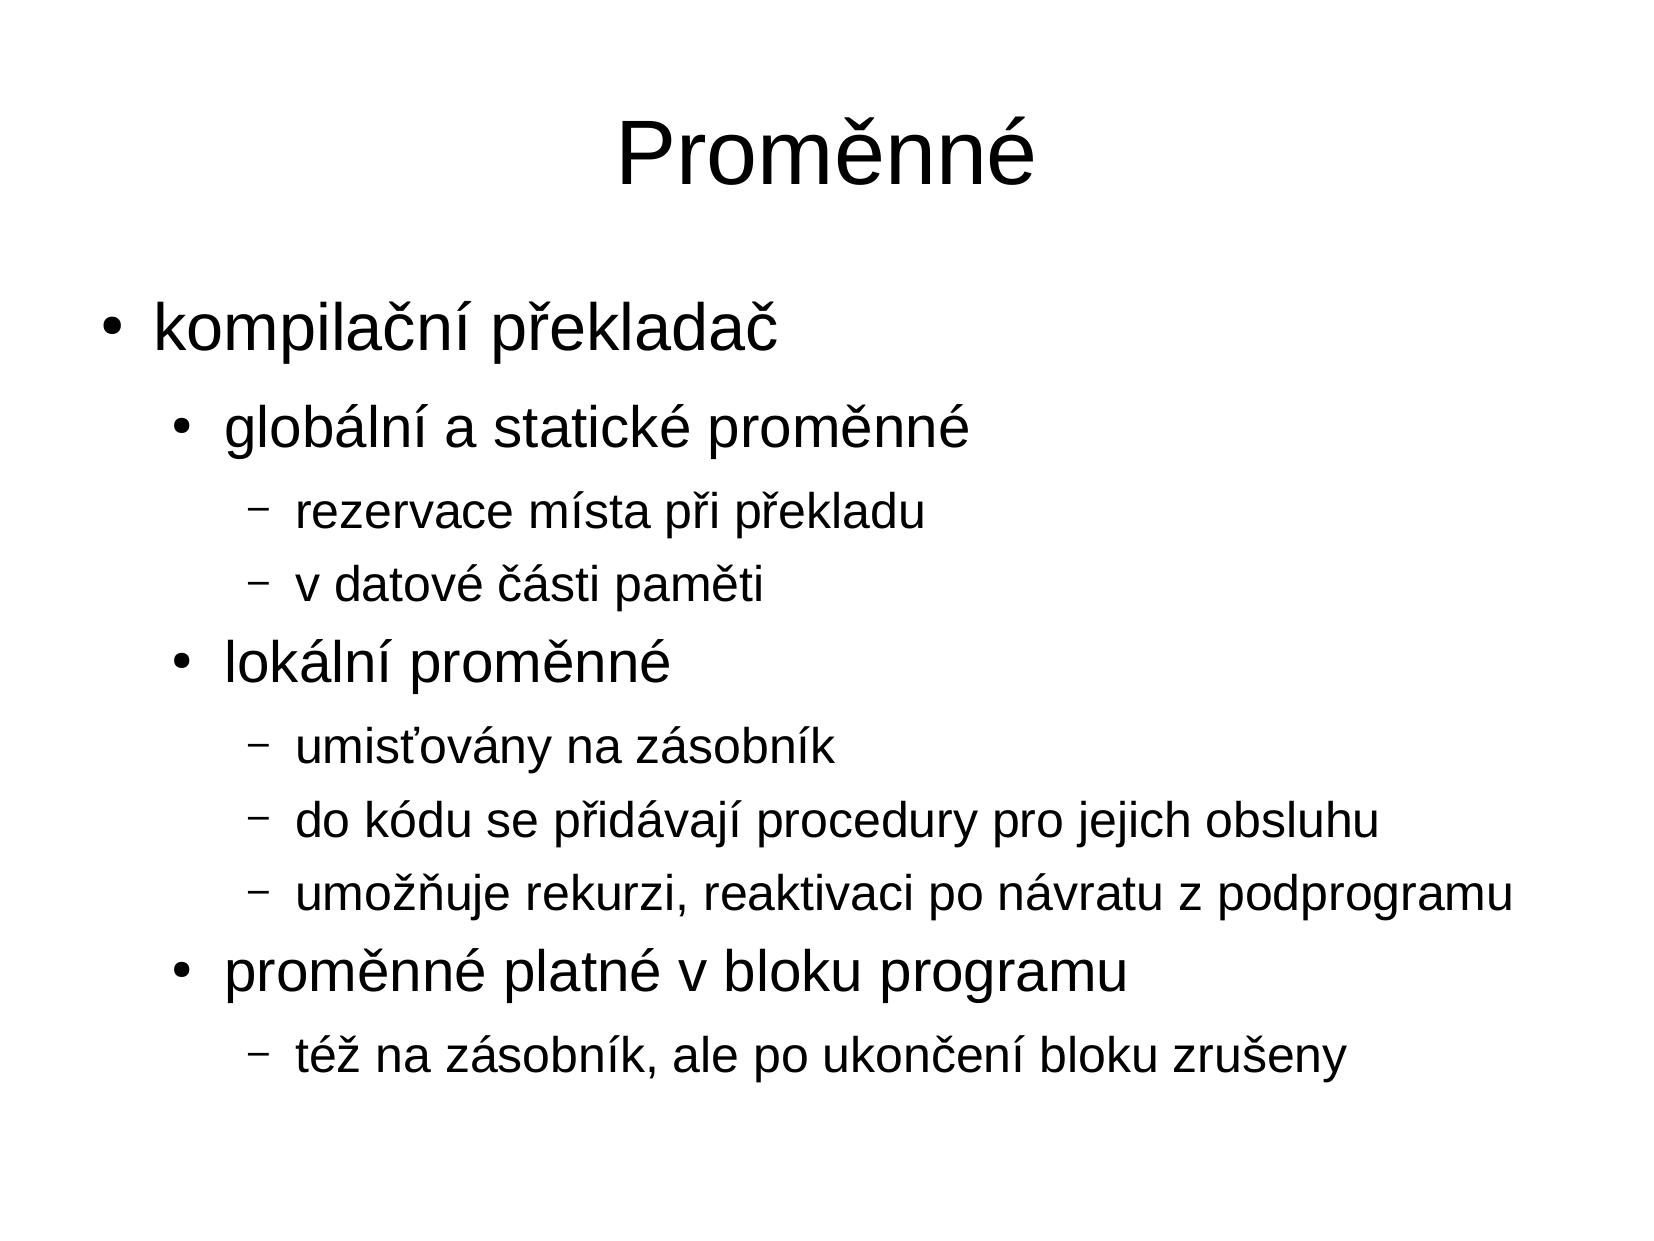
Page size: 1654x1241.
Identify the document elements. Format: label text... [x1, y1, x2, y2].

list kompilační překladač globální a statické proměnné rezervace místa při překladu v datové části paměti lokální proměnné umisťovány na zásobník do kódu se přidávají procedury pro jejich obsluhu umožňuje rekurzi, reaktivaci po návratu z podprogramu proměnné platné v bloku programu též na zásobník, ale po ukončení bloku zrušeny [82, 290, 1571, 1094]
title Proměnné [82, 56, 1571, 250]
